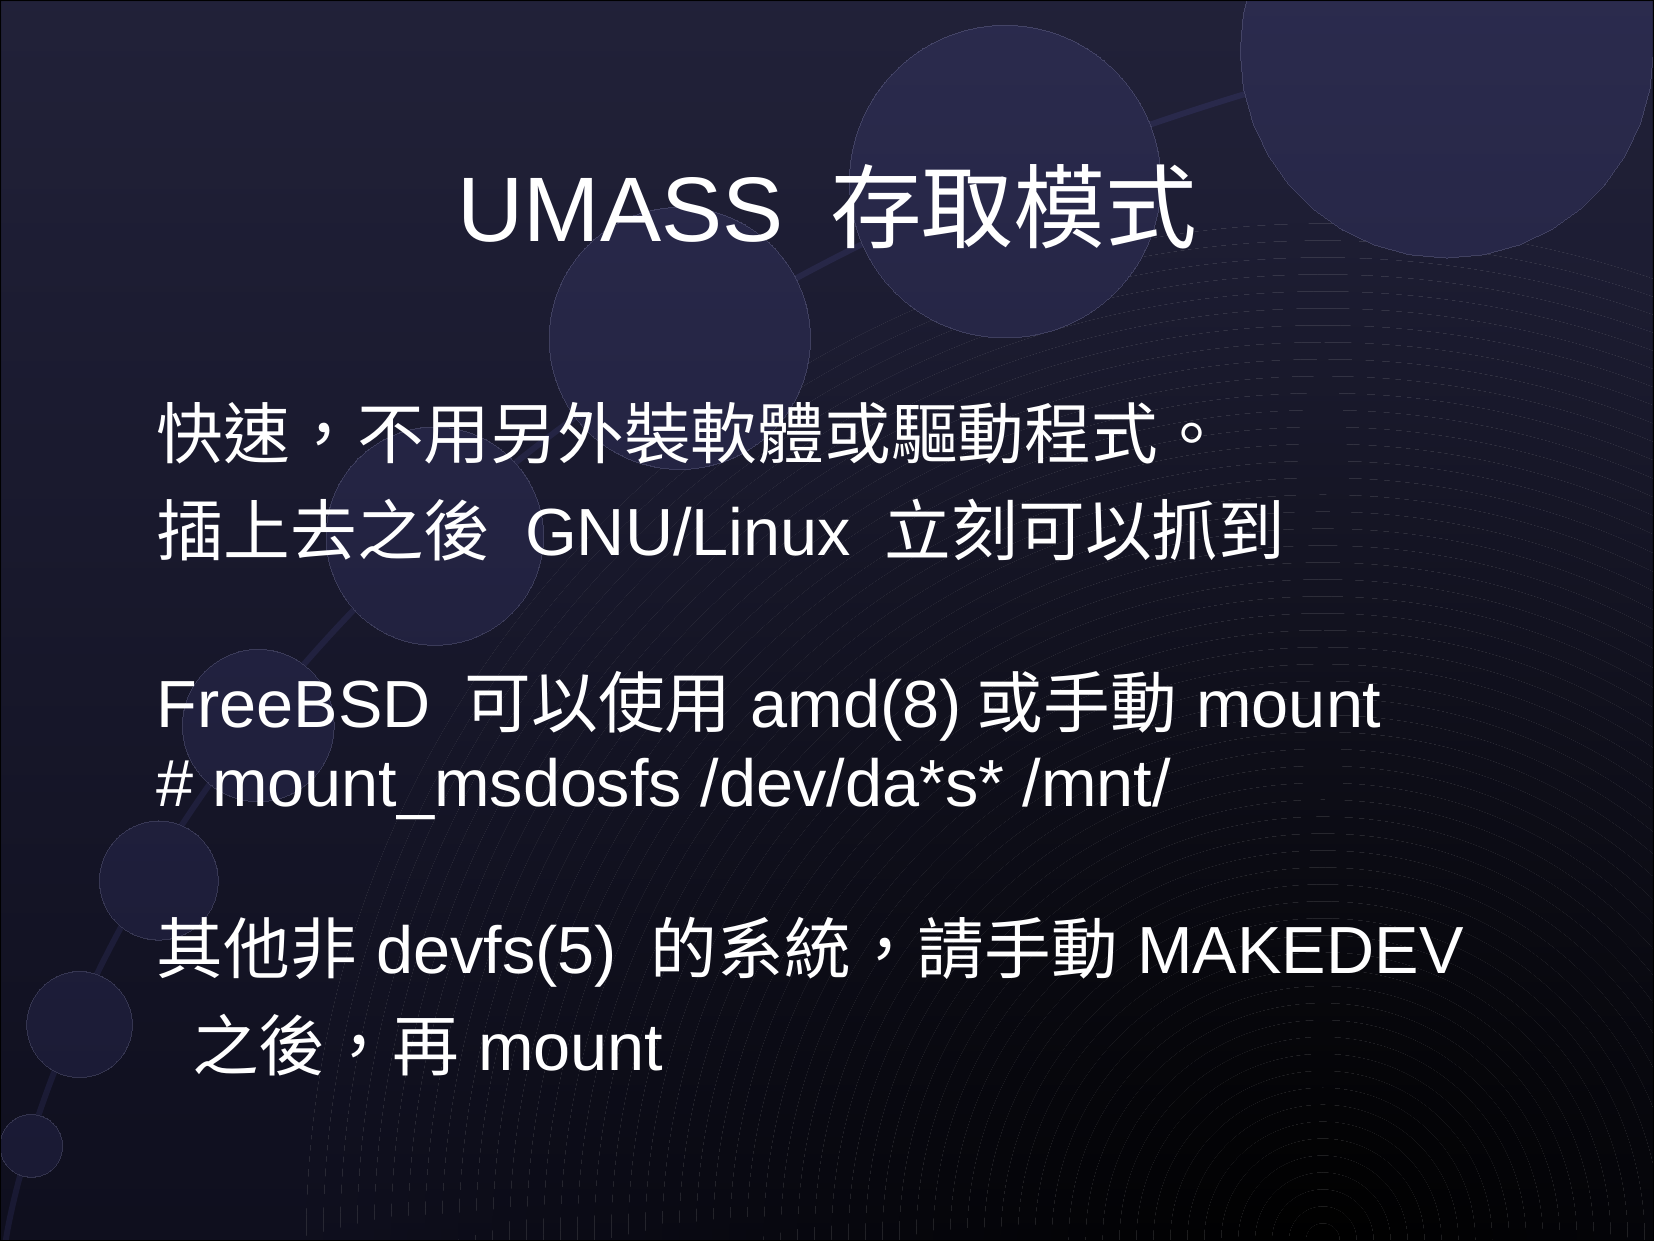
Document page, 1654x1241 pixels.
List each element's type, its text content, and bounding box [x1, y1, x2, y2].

title UMASS 存取模式 [121, 102, 1534, 311]
subtitle 快速，不用另外裝軟體或驅動程式。 插上去之後 GNU/Linux 立刻可以抓到 FreeBSD 可以使用amd(8)或手動mount # mount_msdosfs /dev/da*s* /mnt/ 其他非devfs(5) 的系統，請手動MAKEDEV之後，再mount [121, 344, 1534, 1127]
